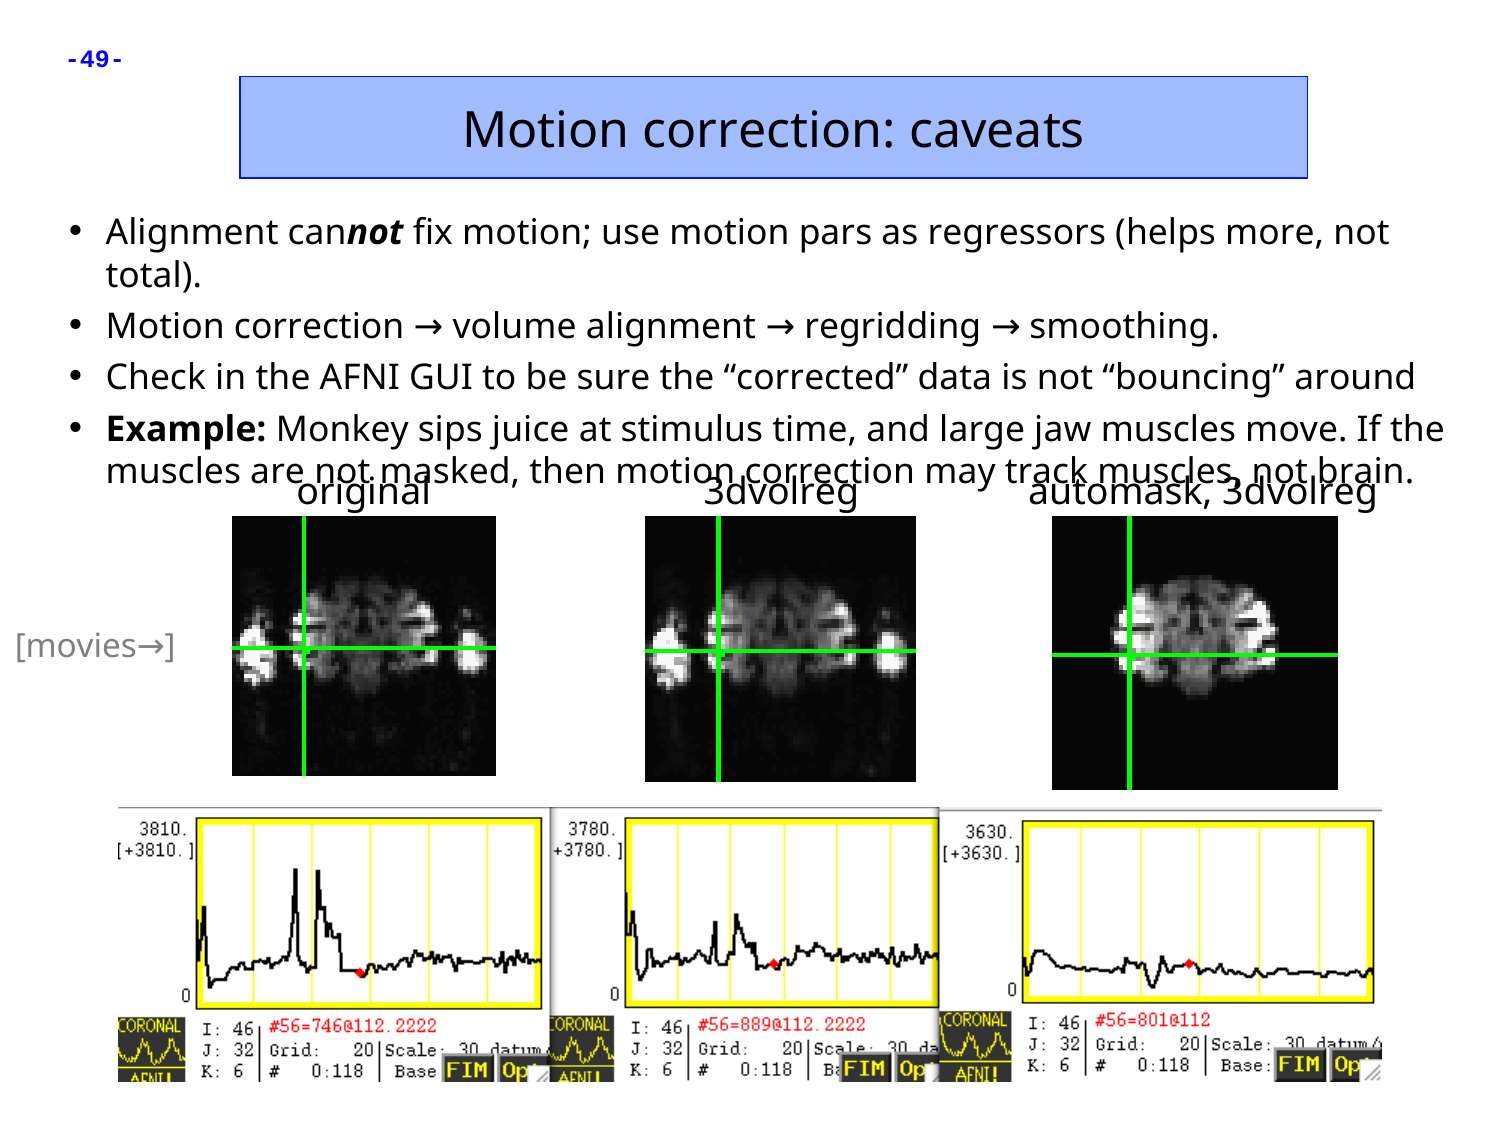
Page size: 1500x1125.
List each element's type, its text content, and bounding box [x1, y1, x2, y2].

text_box Alignment cannot fix motion; use motion pars as regressors (helps more, not total). Motion correction → volume alignment → regridding → smoothing. Check in the AFNI GUI to be sure the “corrected” data is not “bouncing” around Example: Monkey sips juice at stimulus time, and large jaw muscles move. If the muscles are not masked, then motion correction may track muscles, not brain. [53, 201, 1463, 461]
text_box [movies→] [0, 616, 226, 677]
picture [232, 516, 496, 776]
picture [118, 807, 1382, 1082]
text_box Motion correction: caveats [240, 76, 1308, 179]
text_box 3dvolreg [688, 459, 903, 516]
text_box original [281, 459, 496, 516]
picture [1052, 516, 1338, 790]
text_box automask, 3dvolreg [1013, 459, 1423, 521]
picture [645, 516, 916, 782]
